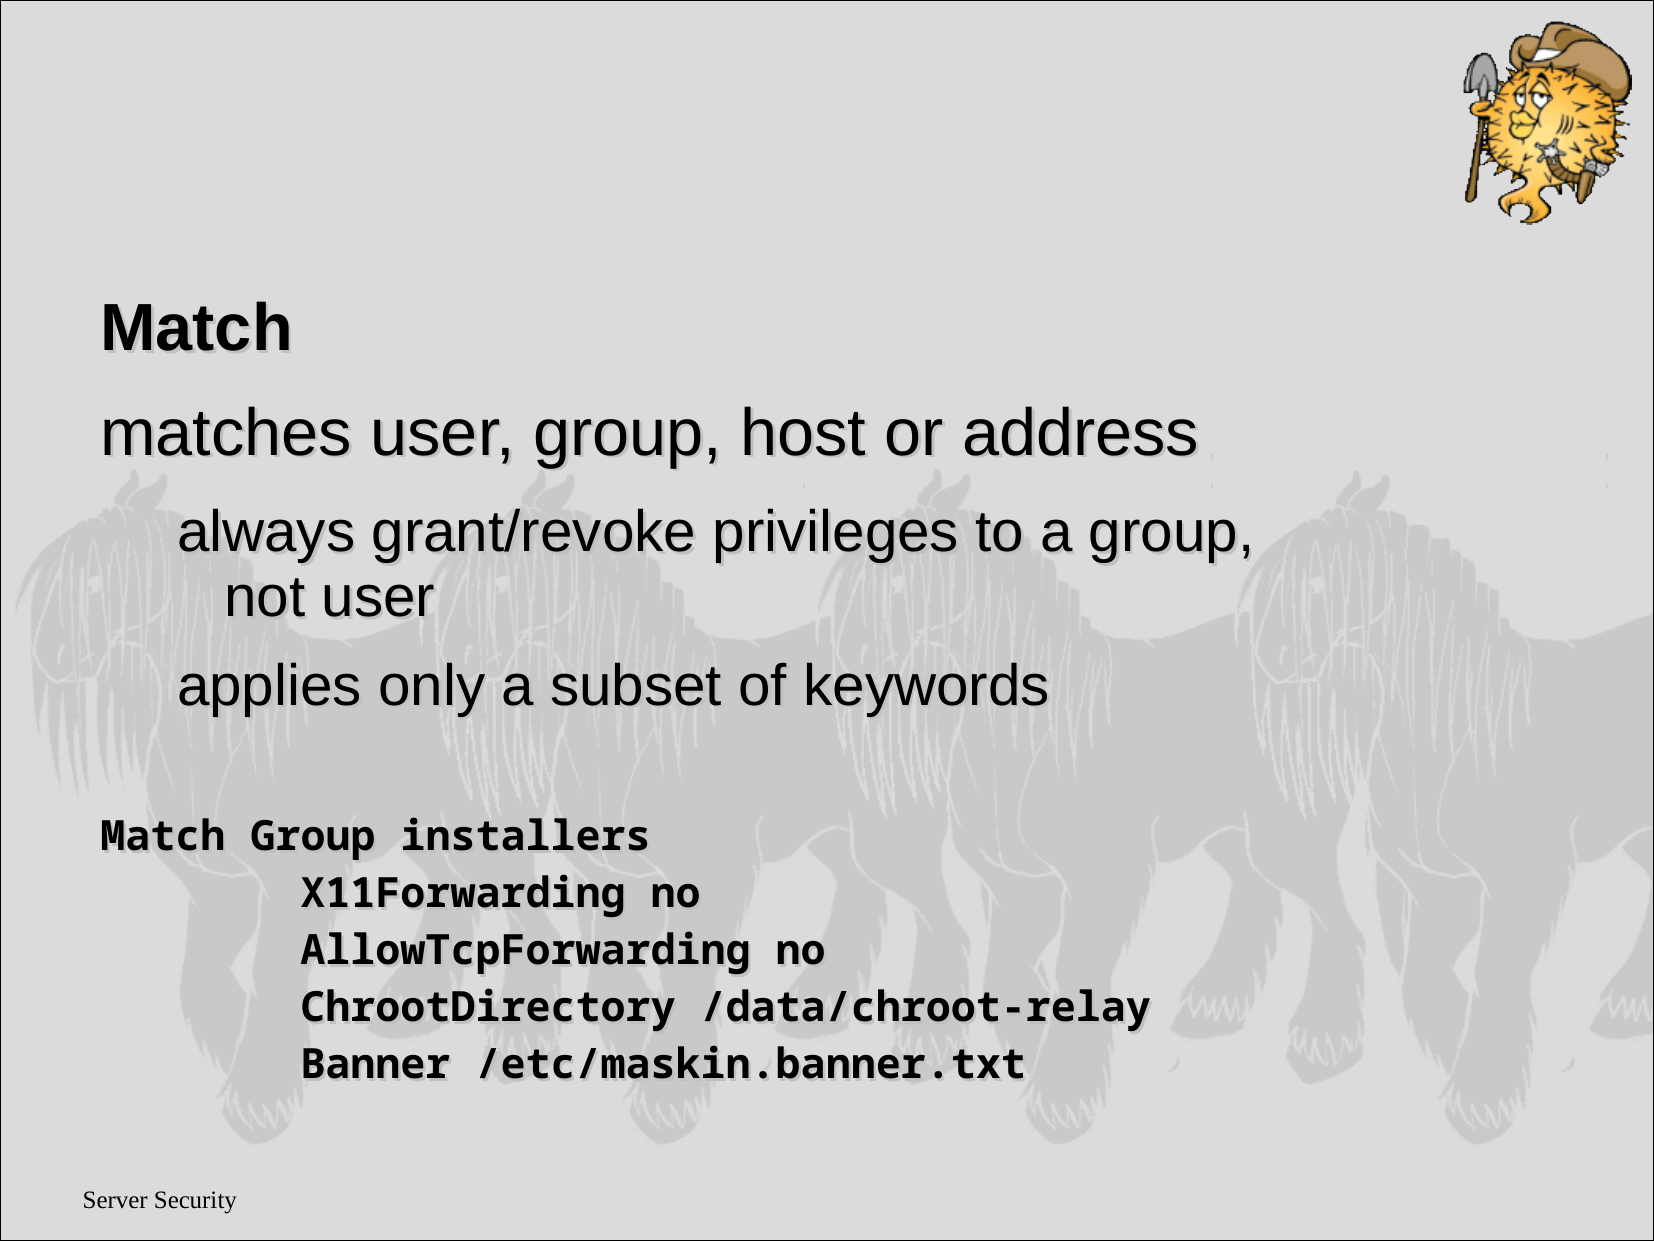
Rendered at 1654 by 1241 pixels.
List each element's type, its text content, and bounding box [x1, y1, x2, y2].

list Match matches user, group, host or address always grant/revoke privileges to a group, not user applies only a subset of keywords Match Group installers X11Forwarding no AllowTcpForwarding no ChrootDirectory /data/chroot-relay Banner /etc/maskin.banner.txt [82, 290, 1571, 1163]
picture [1462, 20, 1632, 225]
